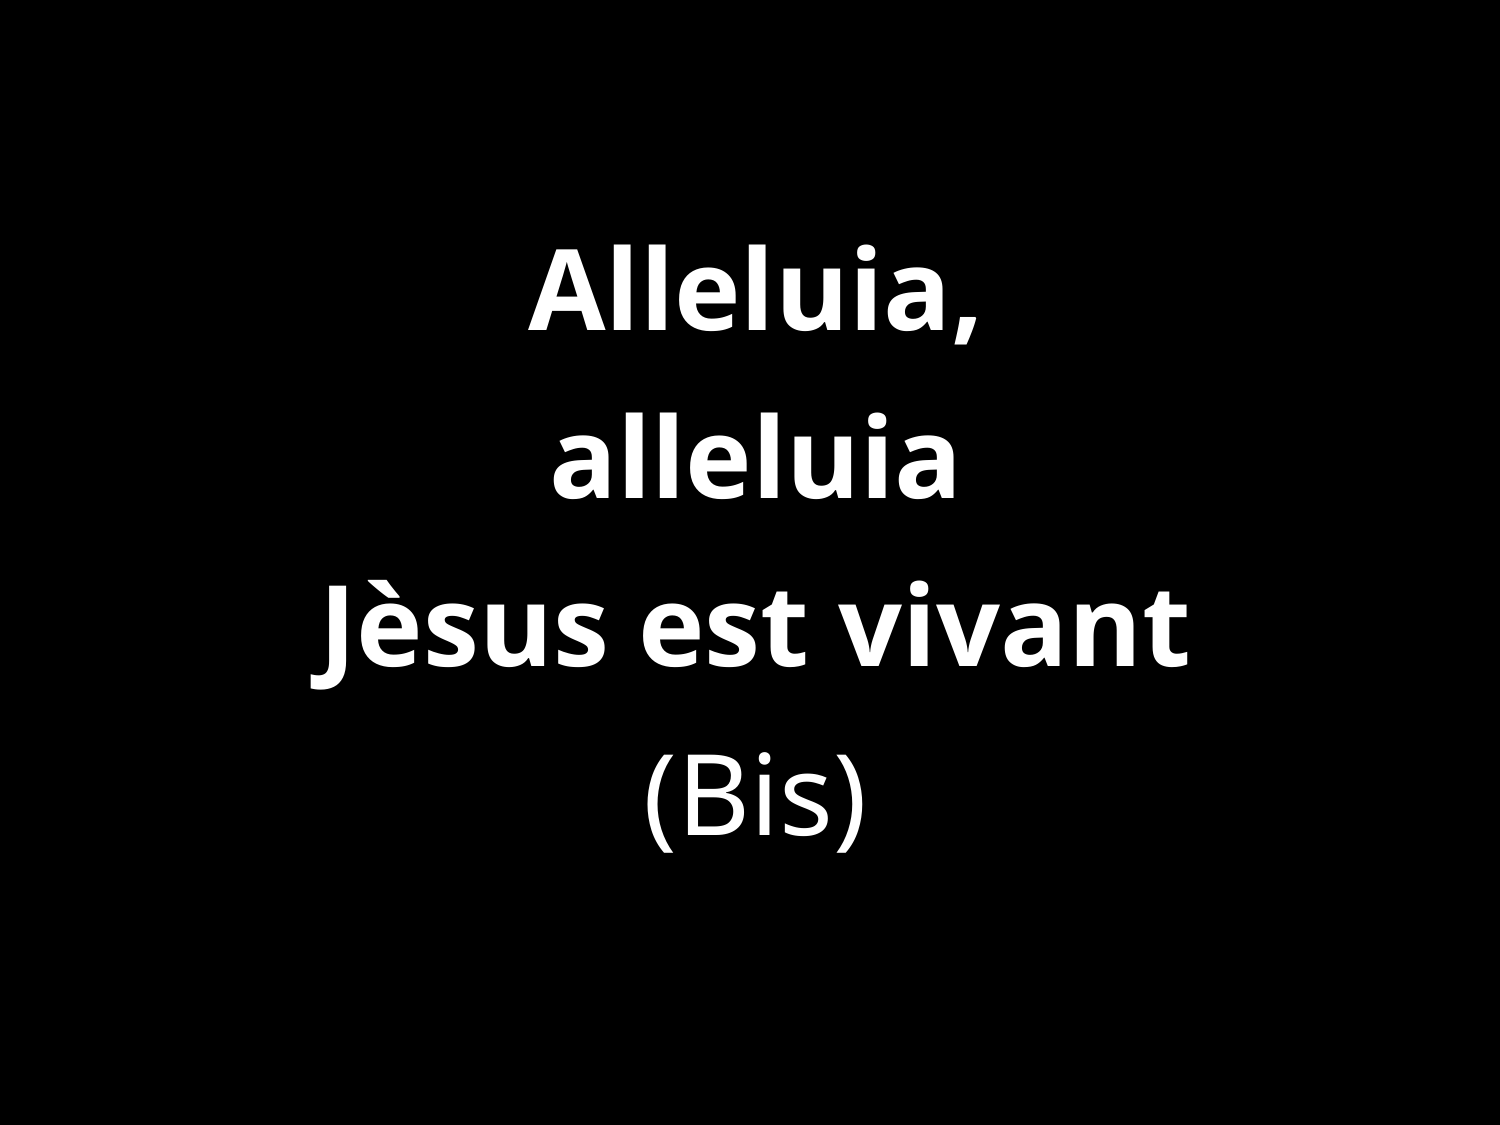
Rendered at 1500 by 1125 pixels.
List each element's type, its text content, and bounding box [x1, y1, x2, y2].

list Alleluia, alleluia Jèsus est vivant (Bis) [11, 12, 1500, 1125]
